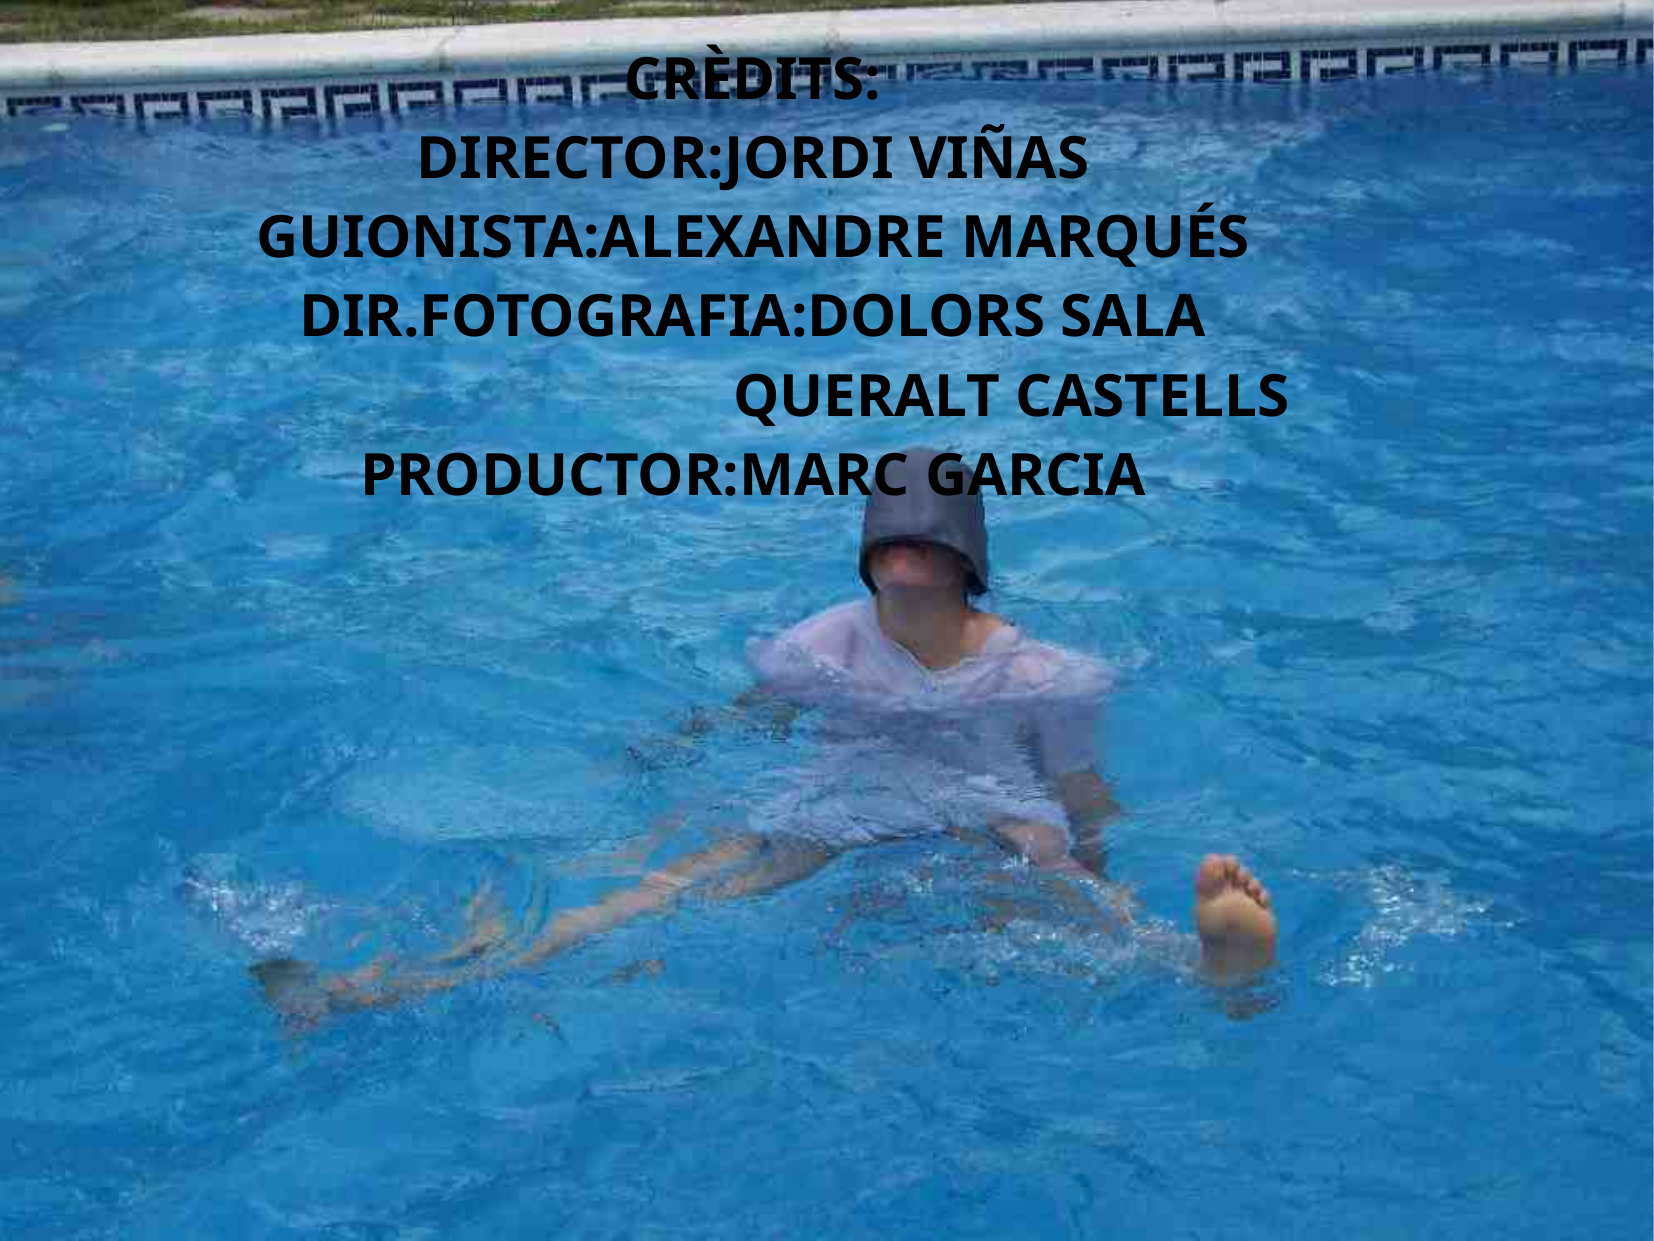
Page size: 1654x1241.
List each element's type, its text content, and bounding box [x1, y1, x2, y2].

picture [0, 0, 1654, 1241]
text_box CRÈDITS: DIRECTOR:JORDI VIÑAS GUIONISTA:ALEXANDRE MARQUÉS DIR.FOTOGRAFIA:DOLORS SALA QUERALT CASTELLS PRODUCTOR:MARC GARCIA [0, 29, 1506, 1241]
